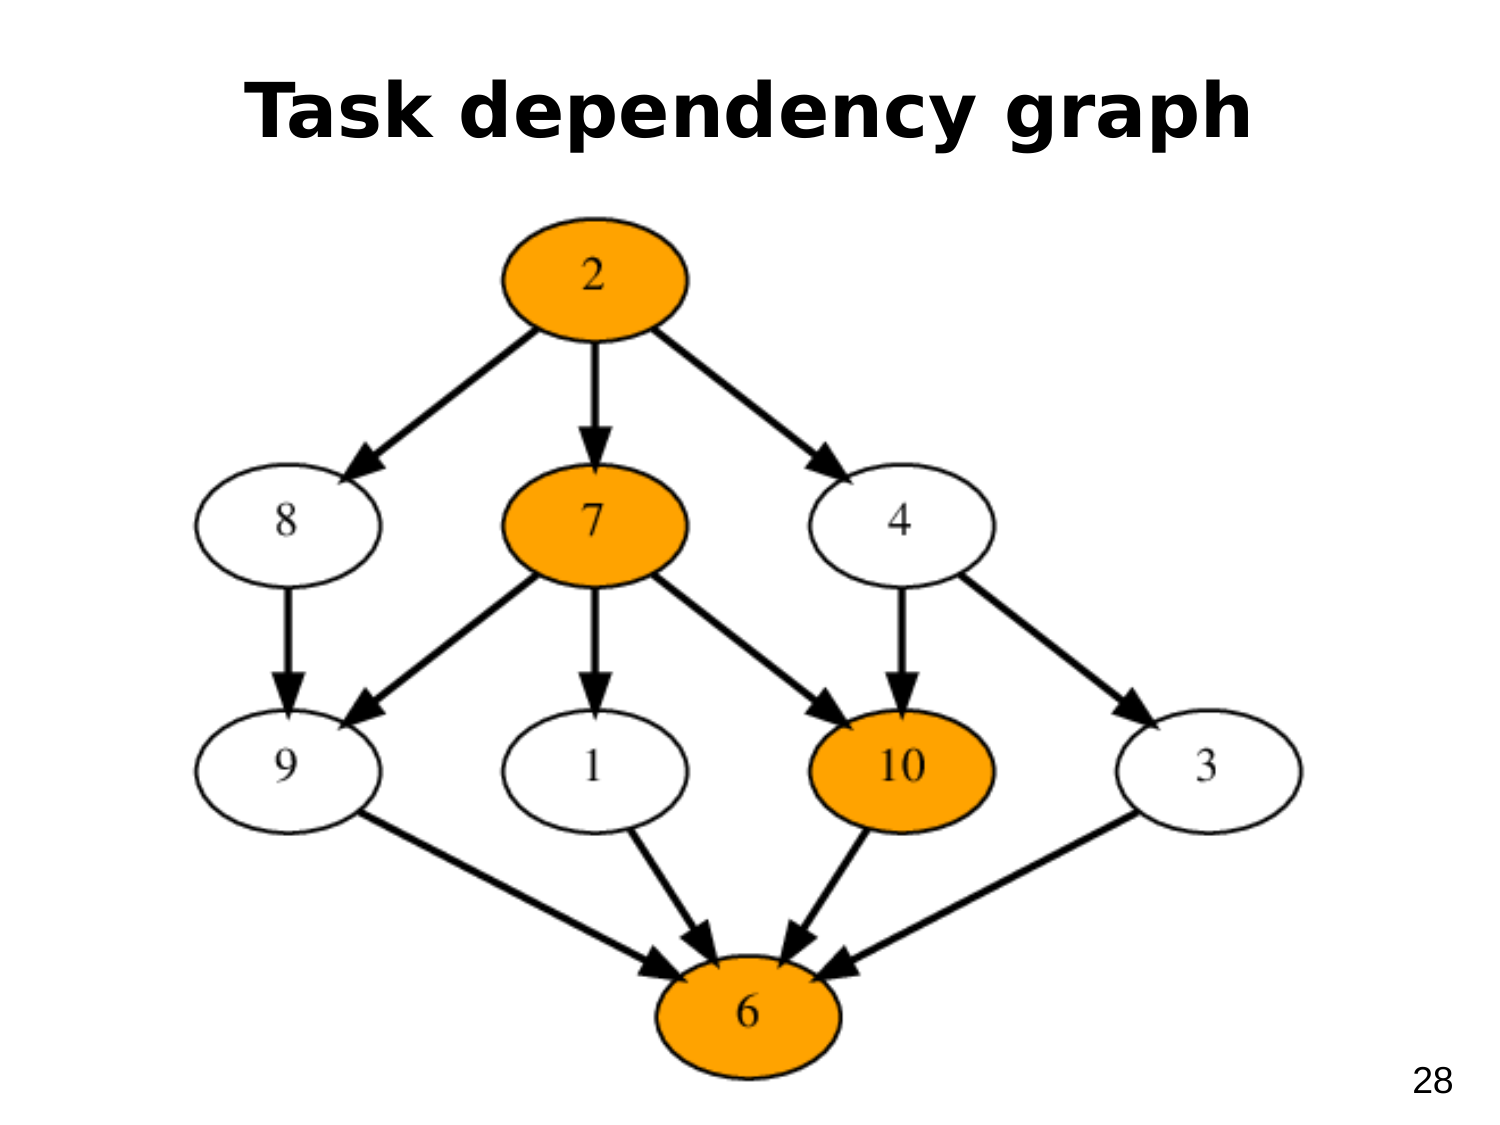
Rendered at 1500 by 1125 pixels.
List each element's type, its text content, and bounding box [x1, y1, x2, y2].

title Task dependency graph [75, 44, 1425, 177]
picture [184, 206, 1316, 1093]
